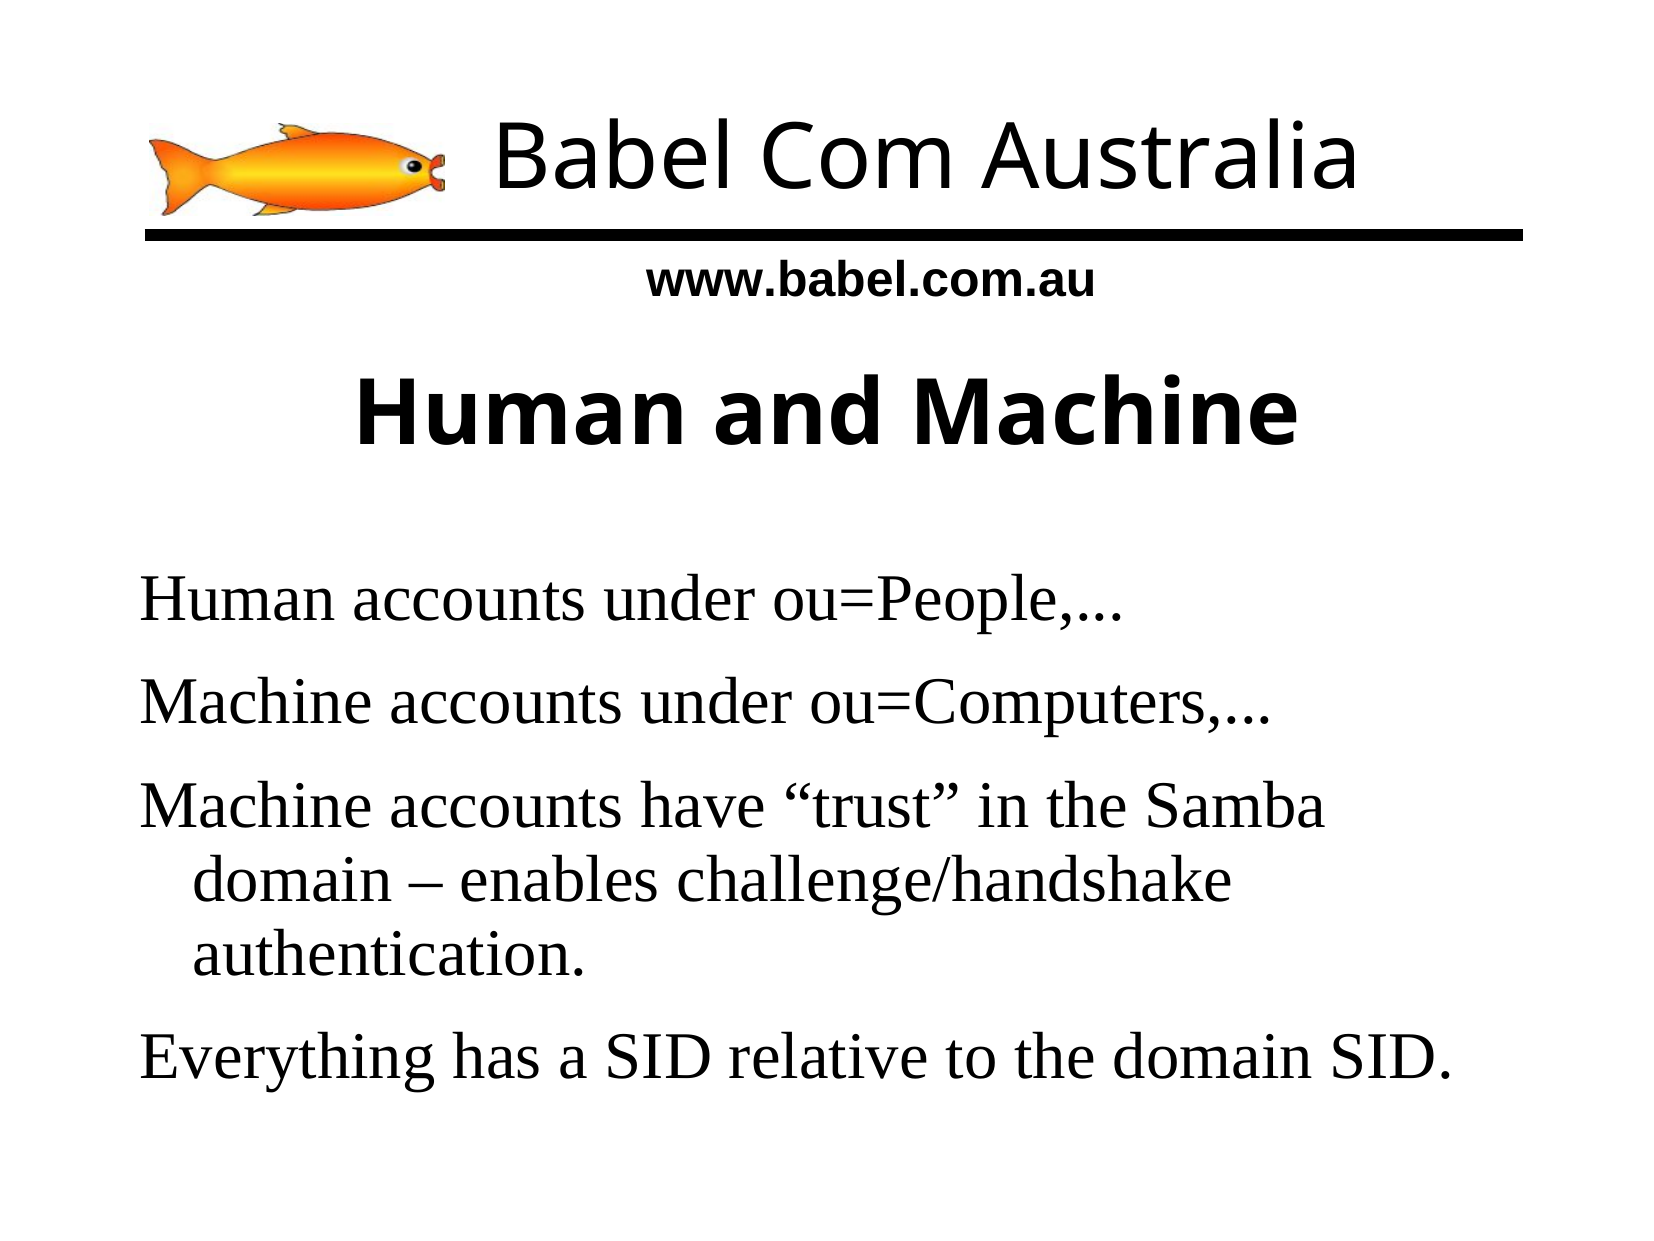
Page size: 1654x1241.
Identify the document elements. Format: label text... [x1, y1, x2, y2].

list Human accounts under ou=People,... Machine accounts under ou=Computers,... Machine accounts have “trust” in the Samba domain – enables challenge/handshake authentication. Everything has a SID relative to the domain SID. [121, 560, 1534, 1127]
picture [149, 123, 445, 216]
title Human and Machine [126, 322, 1528, 497]
